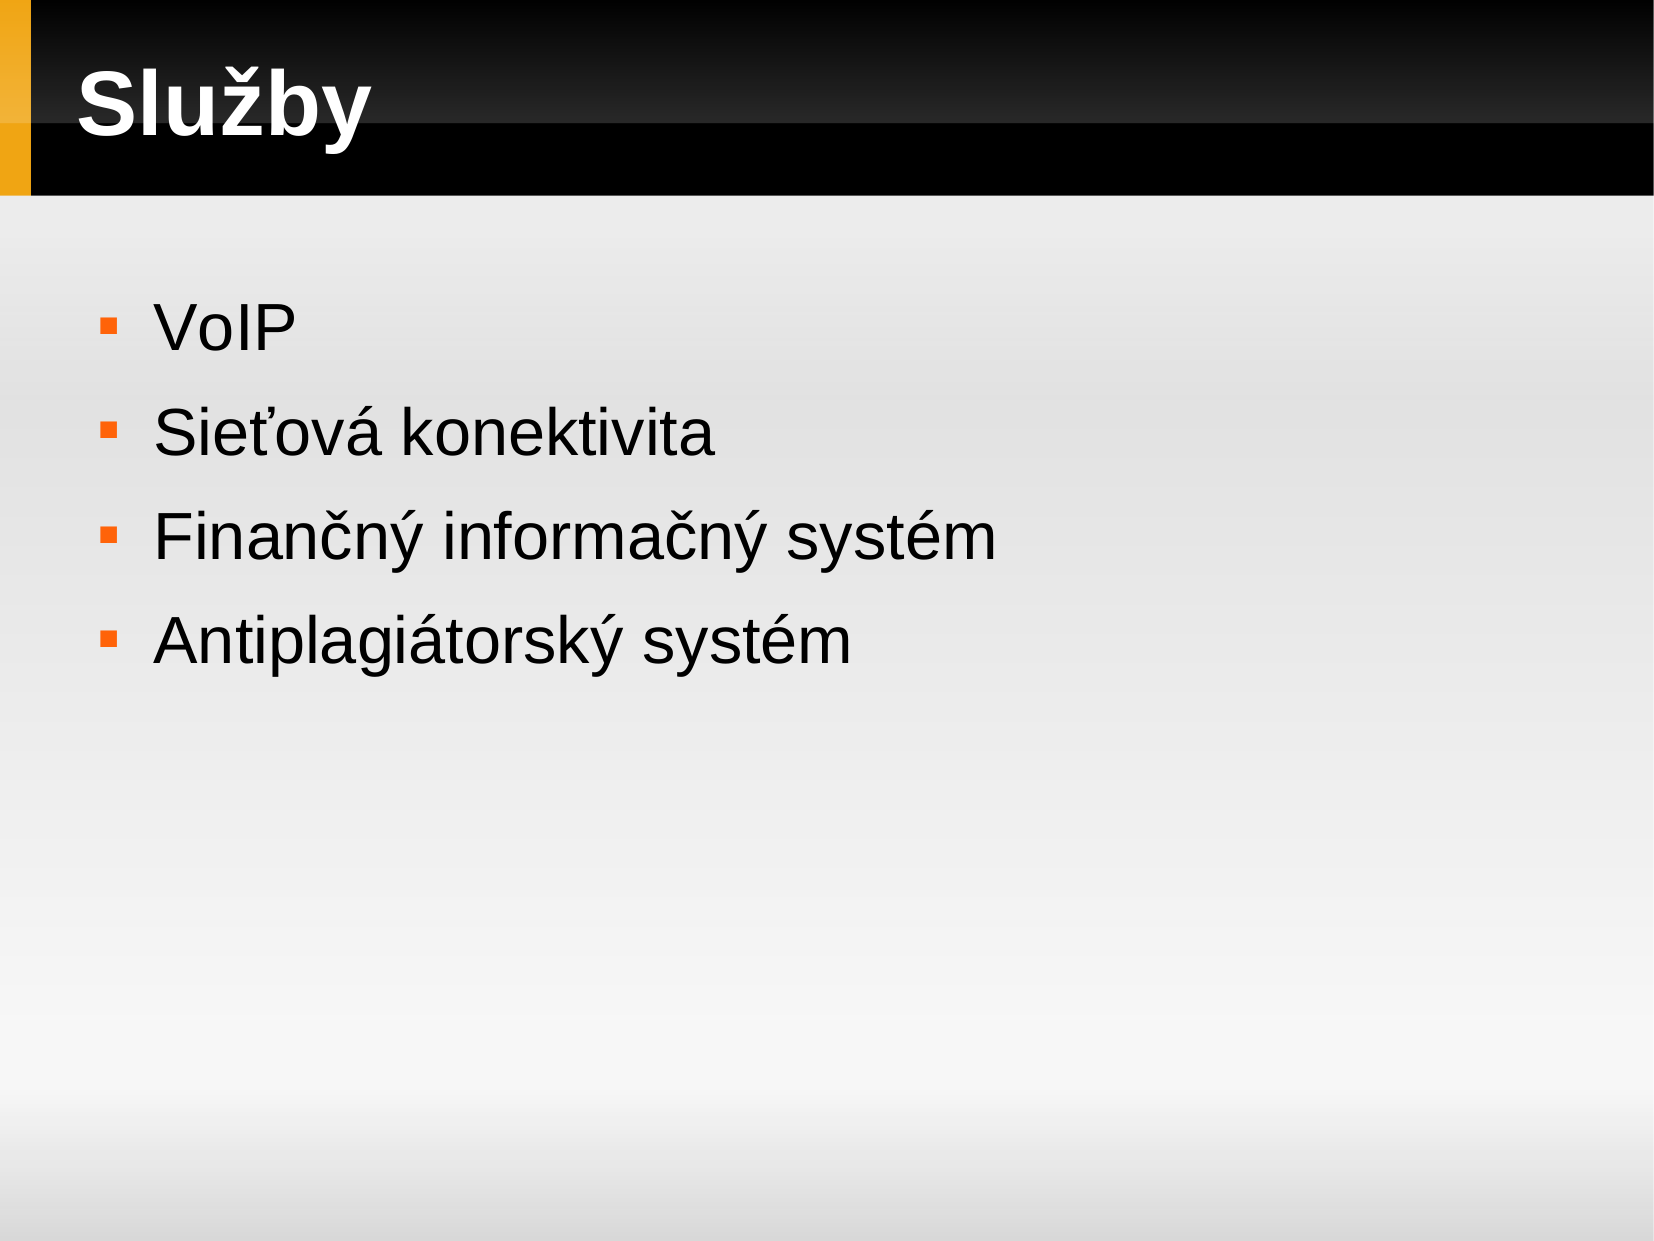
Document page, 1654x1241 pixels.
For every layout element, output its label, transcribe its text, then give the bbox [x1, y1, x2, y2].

picture [0, 0, 1654, 1241]
title Služby [76, 0, 1565, 208]
list VoIP Sieťová konektivita Finančný informačný systém Antiplagiátorský systém [82, 290, 1571, 1109]
